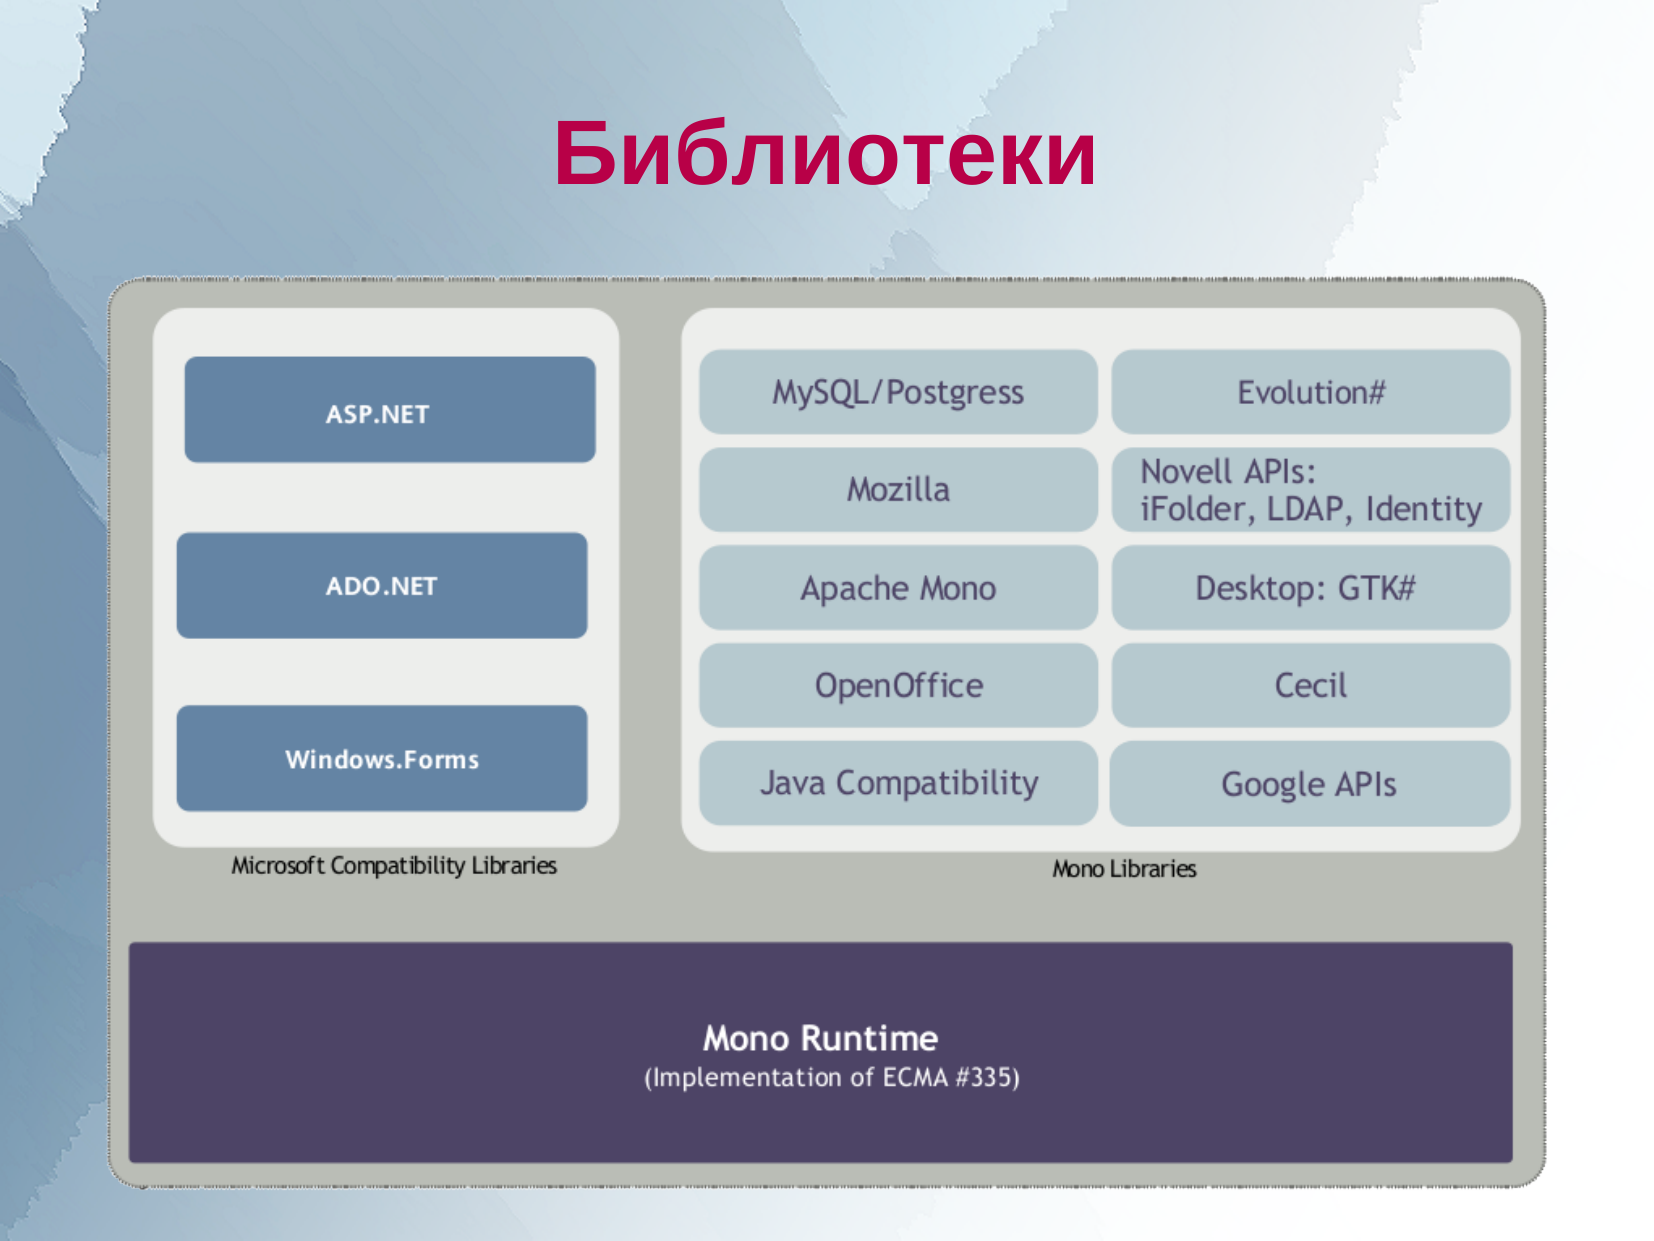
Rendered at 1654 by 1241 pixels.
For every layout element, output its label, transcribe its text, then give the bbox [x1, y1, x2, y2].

picture [0, 0, 1654, 1241]
title Библиотеки [82, 56, 1571, 250]
